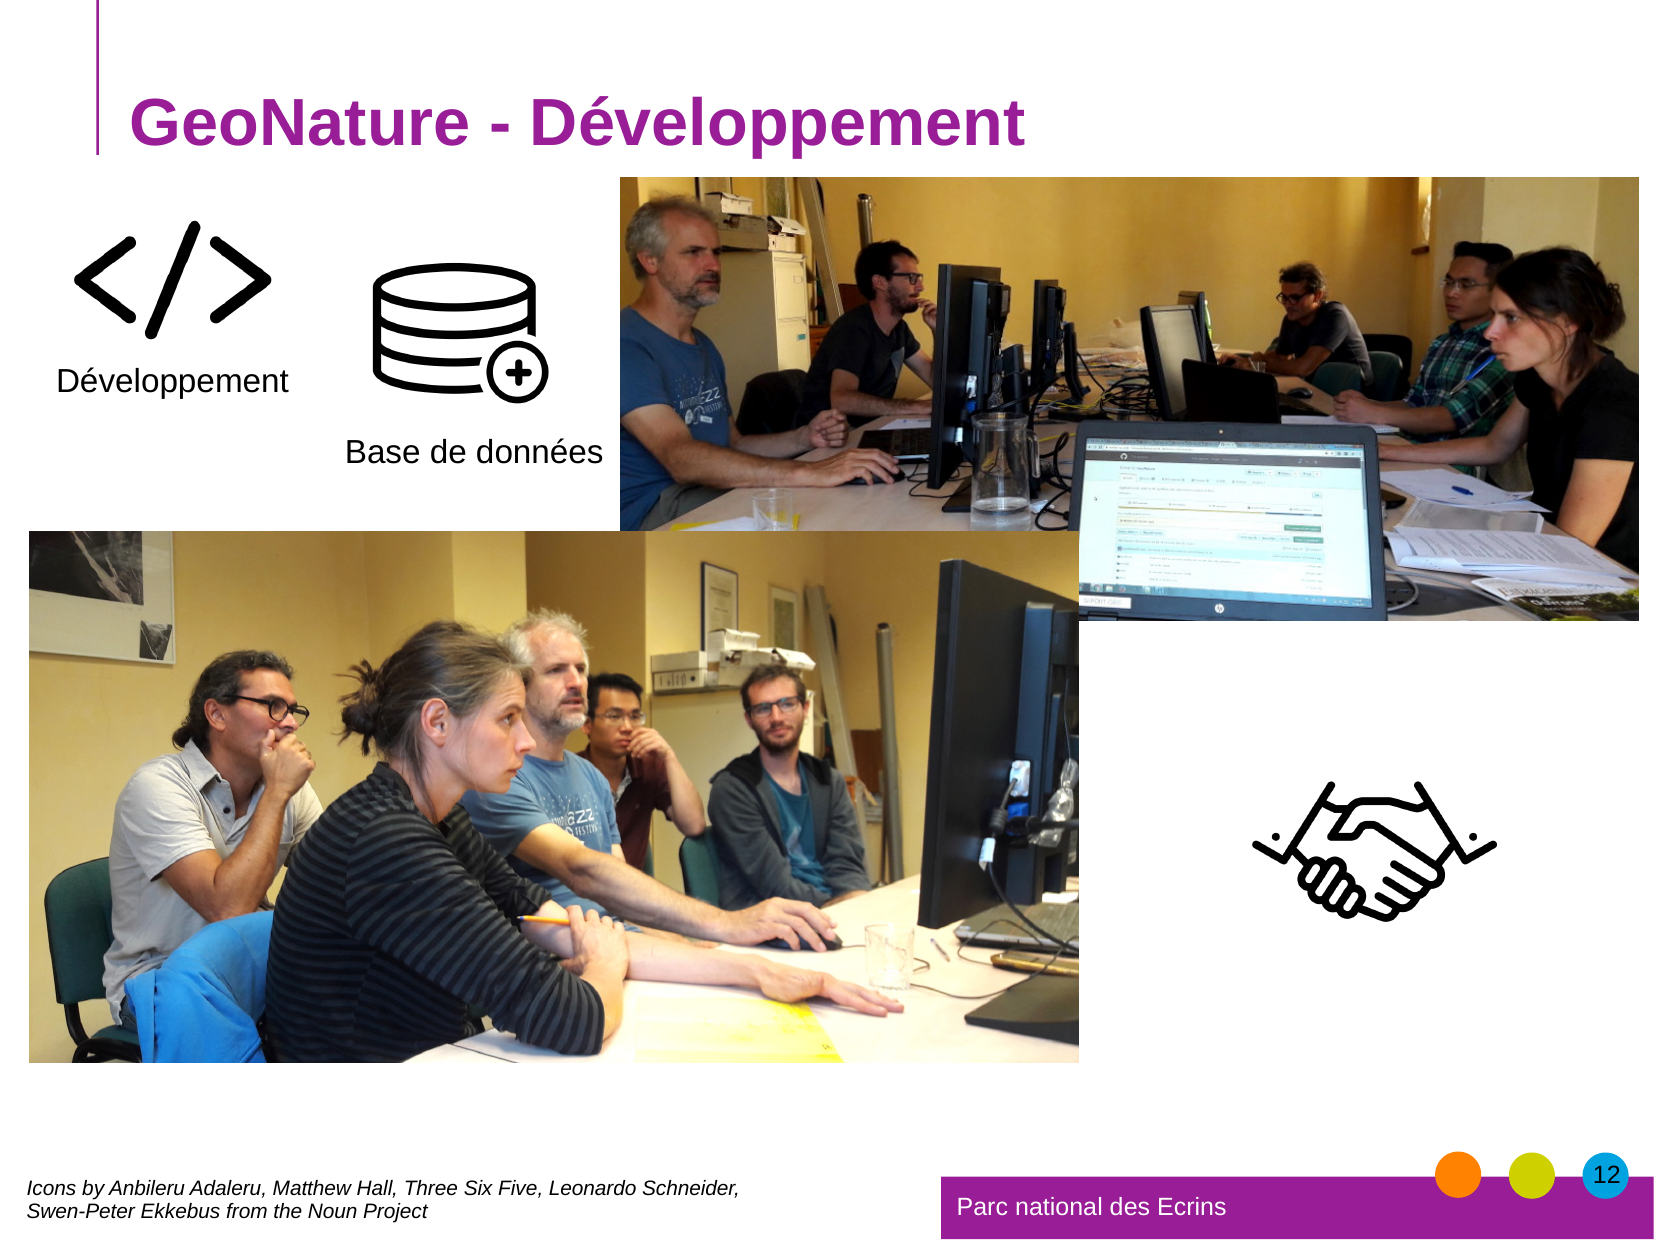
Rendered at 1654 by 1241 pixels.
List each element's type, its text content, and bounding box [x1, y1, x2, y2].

title GeoNature - Développement [129, 11, 1619, 160]
picture [29, 177, 1639, 1063]
picture [1240, 763, 1506, 945]
text_box Icons by Anbileru Adaleru, Matthew Hall, Three Six Five, Leonardo Schneider, Swen-Peter Ekkebus from the Noun Project [11, 1169, 764, 1235]
text_box Développement [41, 354, 333, 412]
picture [59, 206, 296, 354]
picture [360, 250, 557, 406]
text_box Base de données [330, 426, 651, 484]
